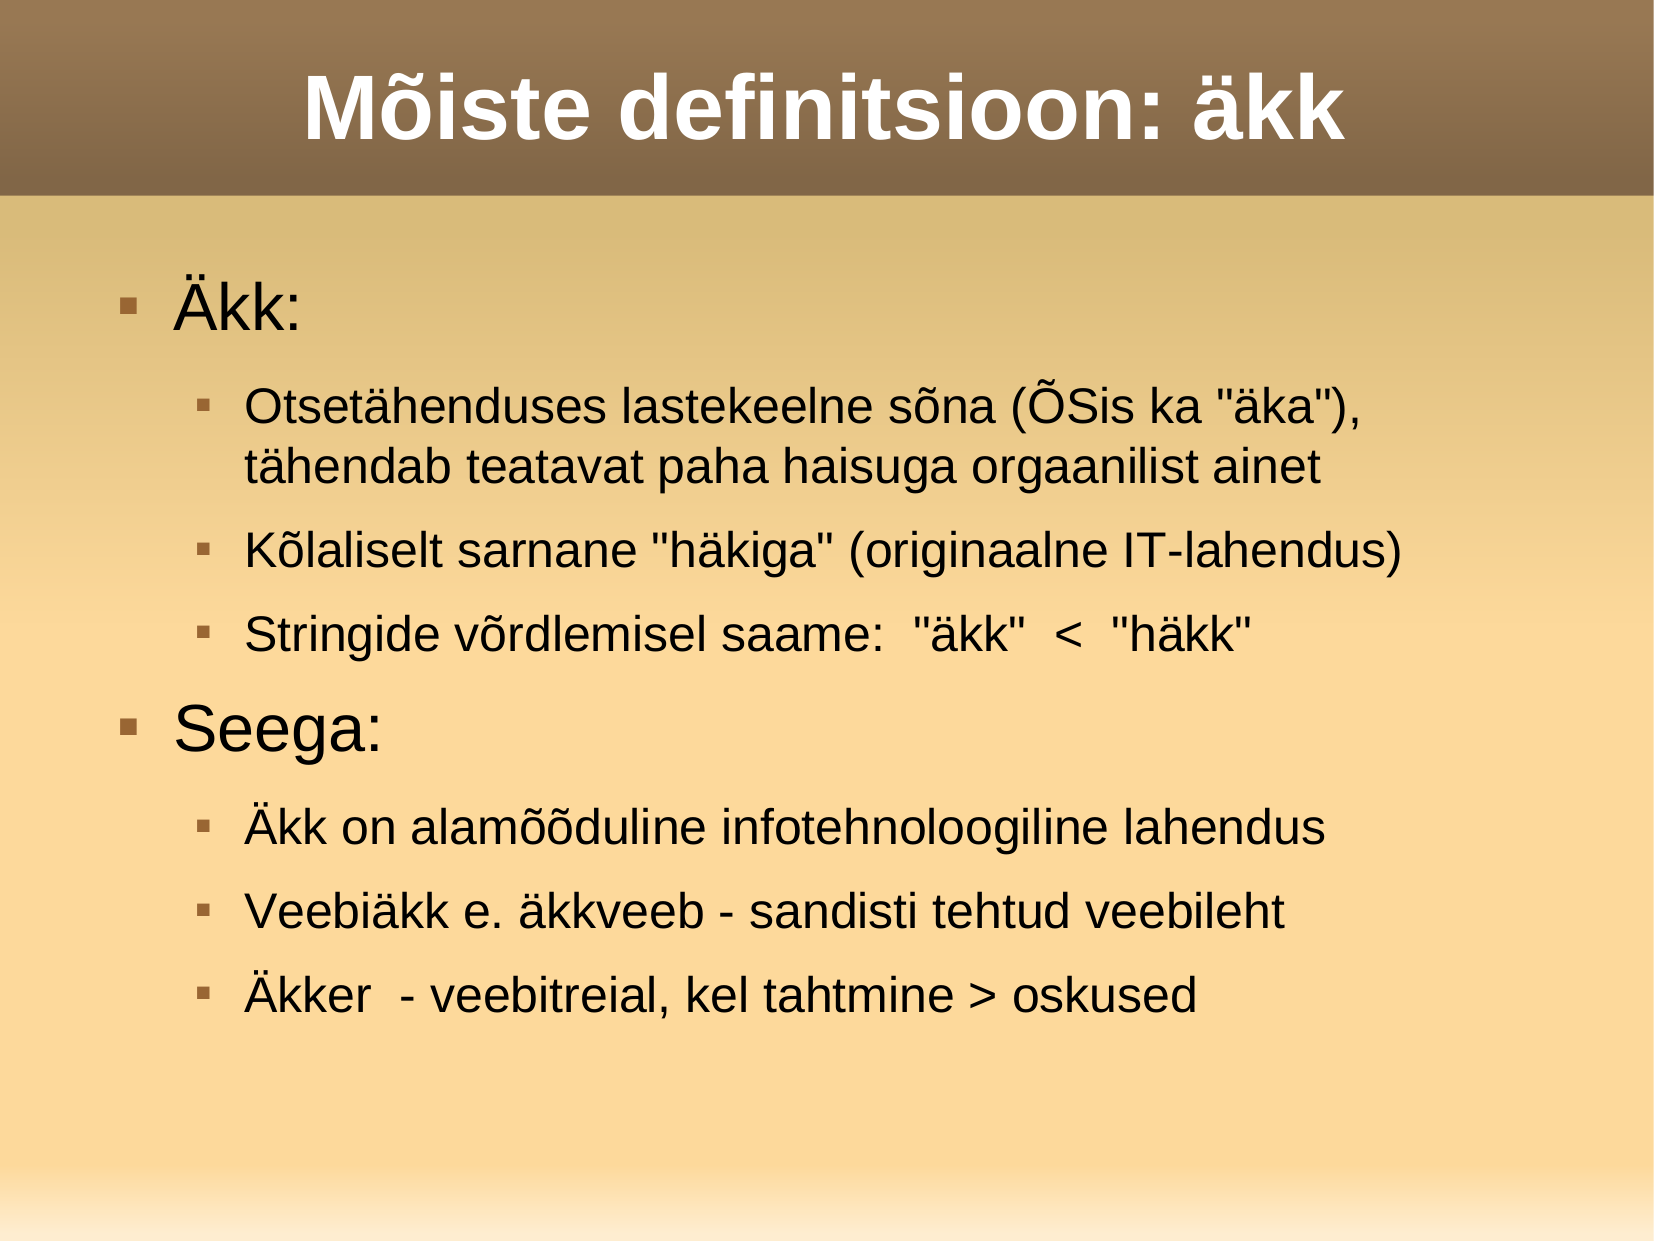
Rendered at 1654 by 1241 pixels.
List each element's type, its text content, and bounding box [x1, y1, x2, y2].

list Äkk: Otsetähenduses lastekeelne sõna (ÕSis ka "äka"), tähendab teatavat paha haisuga orgaanilist ainet Kõlaliselt sarnane "häkiga" (originaalne IT-lahendus) Stringide võrdlemisel saame: "äkk" < "häkk" Seega: Äkk on alamõõduline infotehnoloogiline lahendus Veebiäkk e. äkkveeb - sandisti tehtud veebileht Äkker - veebitreial, kel tahtmine > oskused [102, 269, 1514, 1052]
picture [0, 0, 1654, 1241]
title Mõiste definitsioon: äkk [118, 0, 1530, 215]
